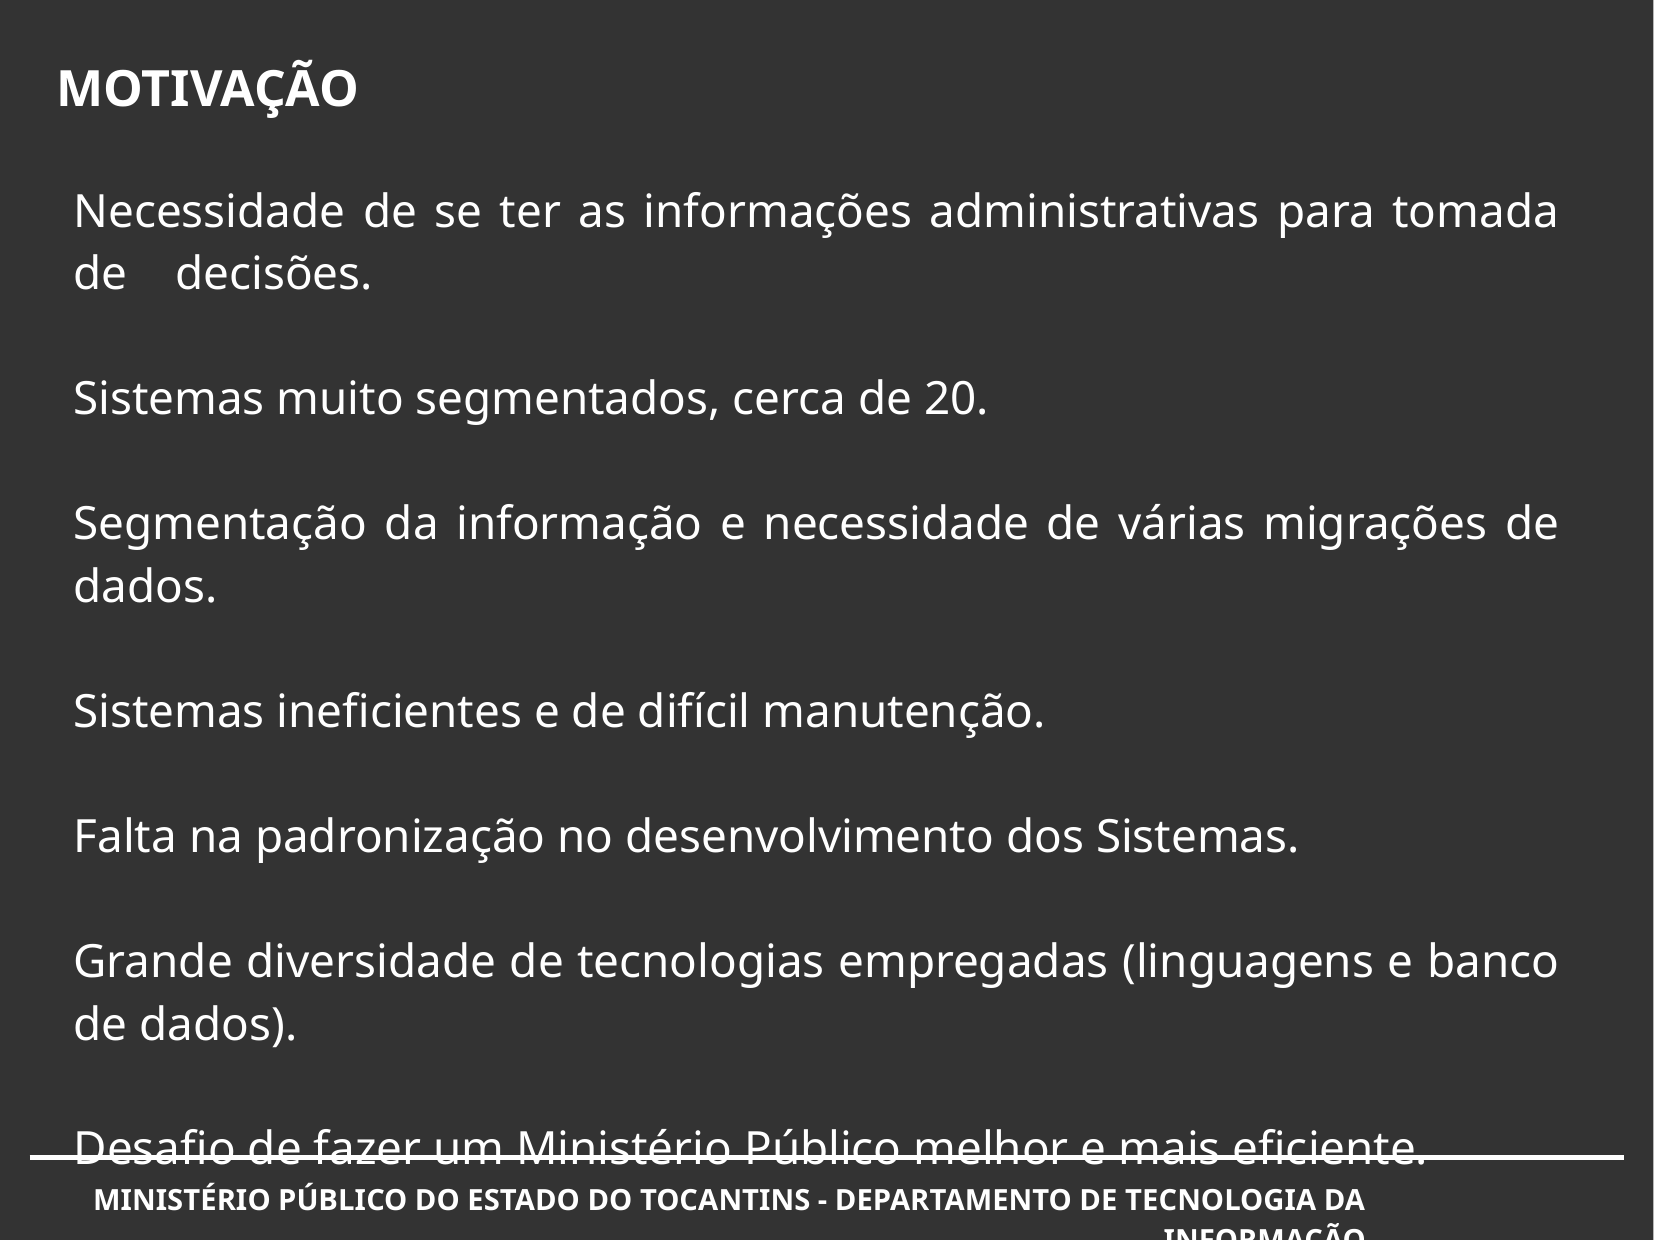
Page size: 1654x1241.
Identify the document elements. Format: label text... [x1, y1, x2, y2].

text_box MINISTÉRIO PÚBLICO DO ESTADO DO TOCANTINS - DEPARTAMENTO DE TECNOLOGIA DA INFORMAÇÃO [78, 1171, 1583, 1223]
text_box MOTIVAÇÃO [41, 45, 378, 117]
text_box Necessidade de se ter as informações administrativas para tomada de decisões. Sistemas muito segmentados, cerca de 20. Segmentação da informação e necessidade de várias migrações de dados. Sistemas ineficientes e de difícil manutenção. Falta na padronização no desenvolvimento dos Sistemas. Grande diversidade de tecnologias empregadas (linguagens e banco de dados). Desafio de fazer um Ministério Público melhor e mais eficiente. [59, 170, 1595, 1010]
